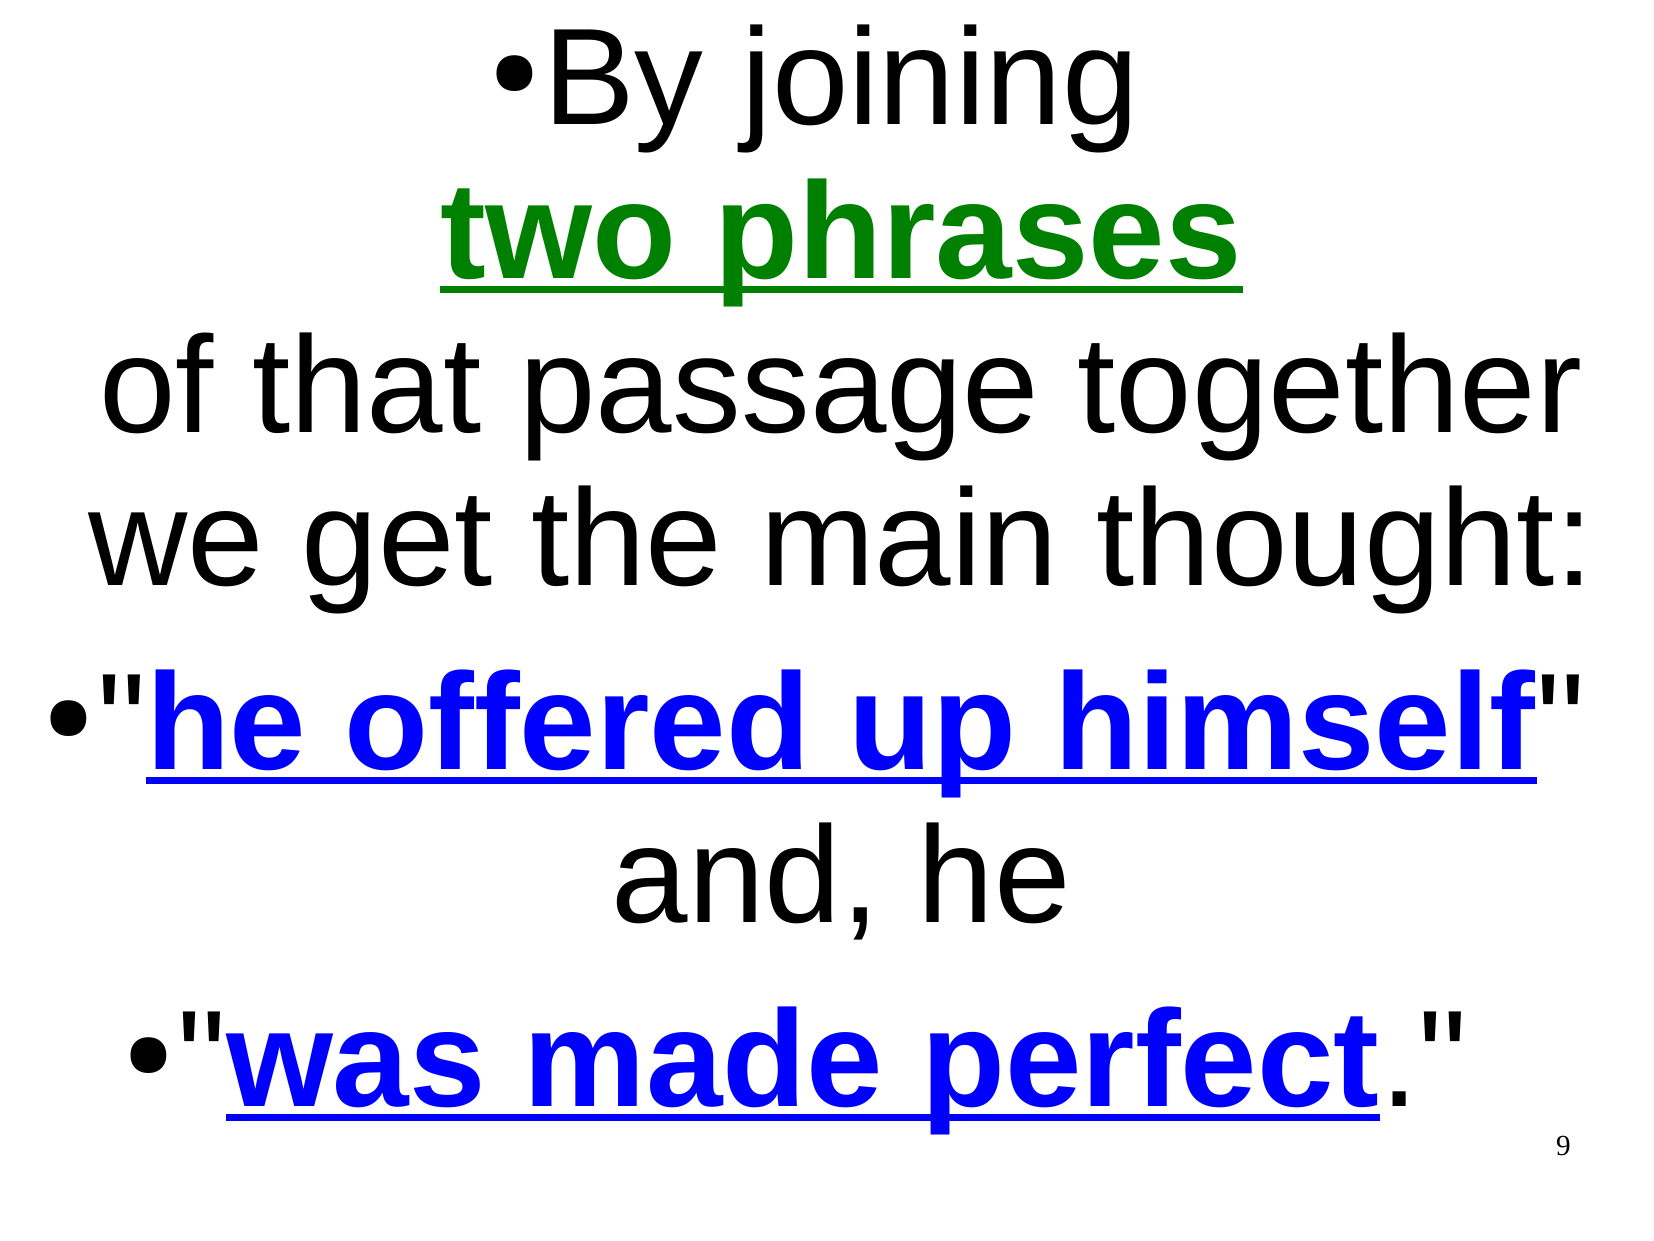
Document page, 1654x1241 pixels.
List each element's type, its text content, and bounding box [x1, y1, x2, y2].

list By joining two phrases of that passage together we get the main thought: "he offered up himself" and, he "was made perfect." [0, 0, 1651, 1238]
